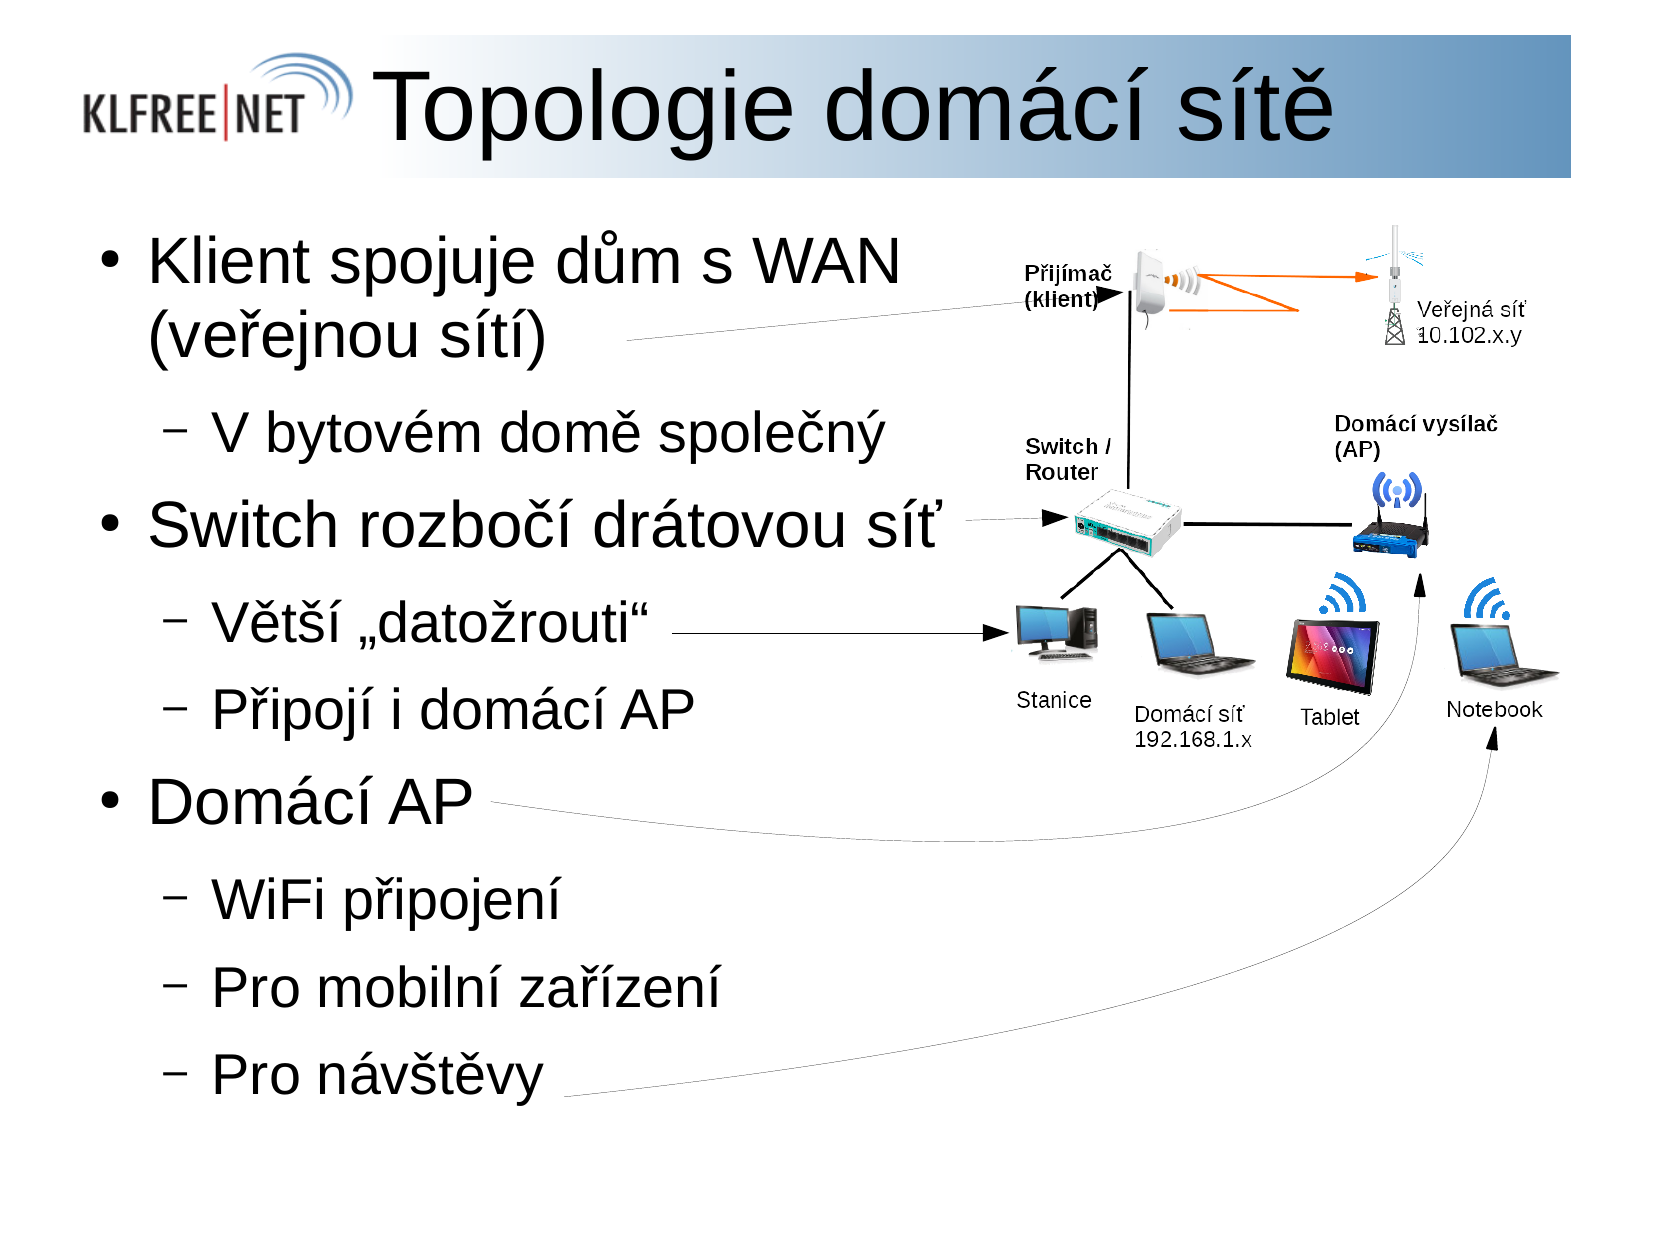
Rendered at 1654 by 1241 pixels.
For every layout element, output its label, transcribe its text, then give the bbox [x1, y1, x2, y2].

title Topologie domácí sítě [371, 47, 1560, 166]
picture [59, 11, 372, 201]
list Klient spojuje dům s WAN (veřejnou sítí) V bytovém domě společný Switch rozbočí drátovou síť Větší „datožrouti“ Připojí i domácí AP Domácí AP WiFi připojení Pro mobilní zařízení Pro návštěvy [82, 224, 1018, 1111]
picture [1007, 224, 1561, 760]
